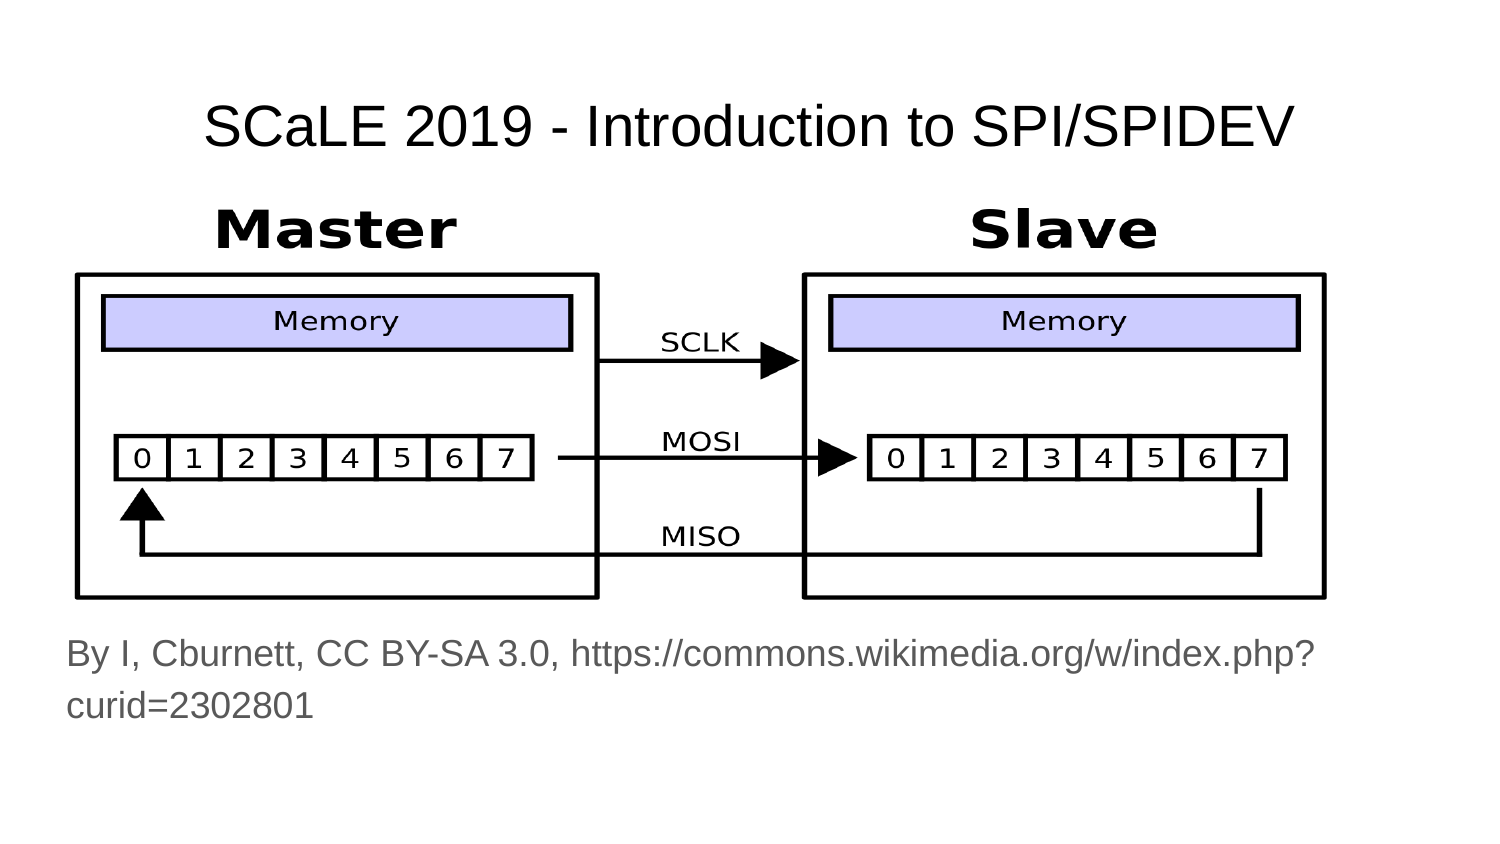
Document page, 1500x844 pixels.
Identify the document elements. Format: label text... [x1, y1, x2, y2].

list By I, Cburnett, CC BY-SA 3.0, https://commons.wikimedia.org/w/index.php?curid=2302801 [51, 189, 1449, 750]
title SCaLE 2019 - Introduction to SPI/SPIDEV [51, 72, 1449, 167]
picture [51, 188, 1350, 619]
